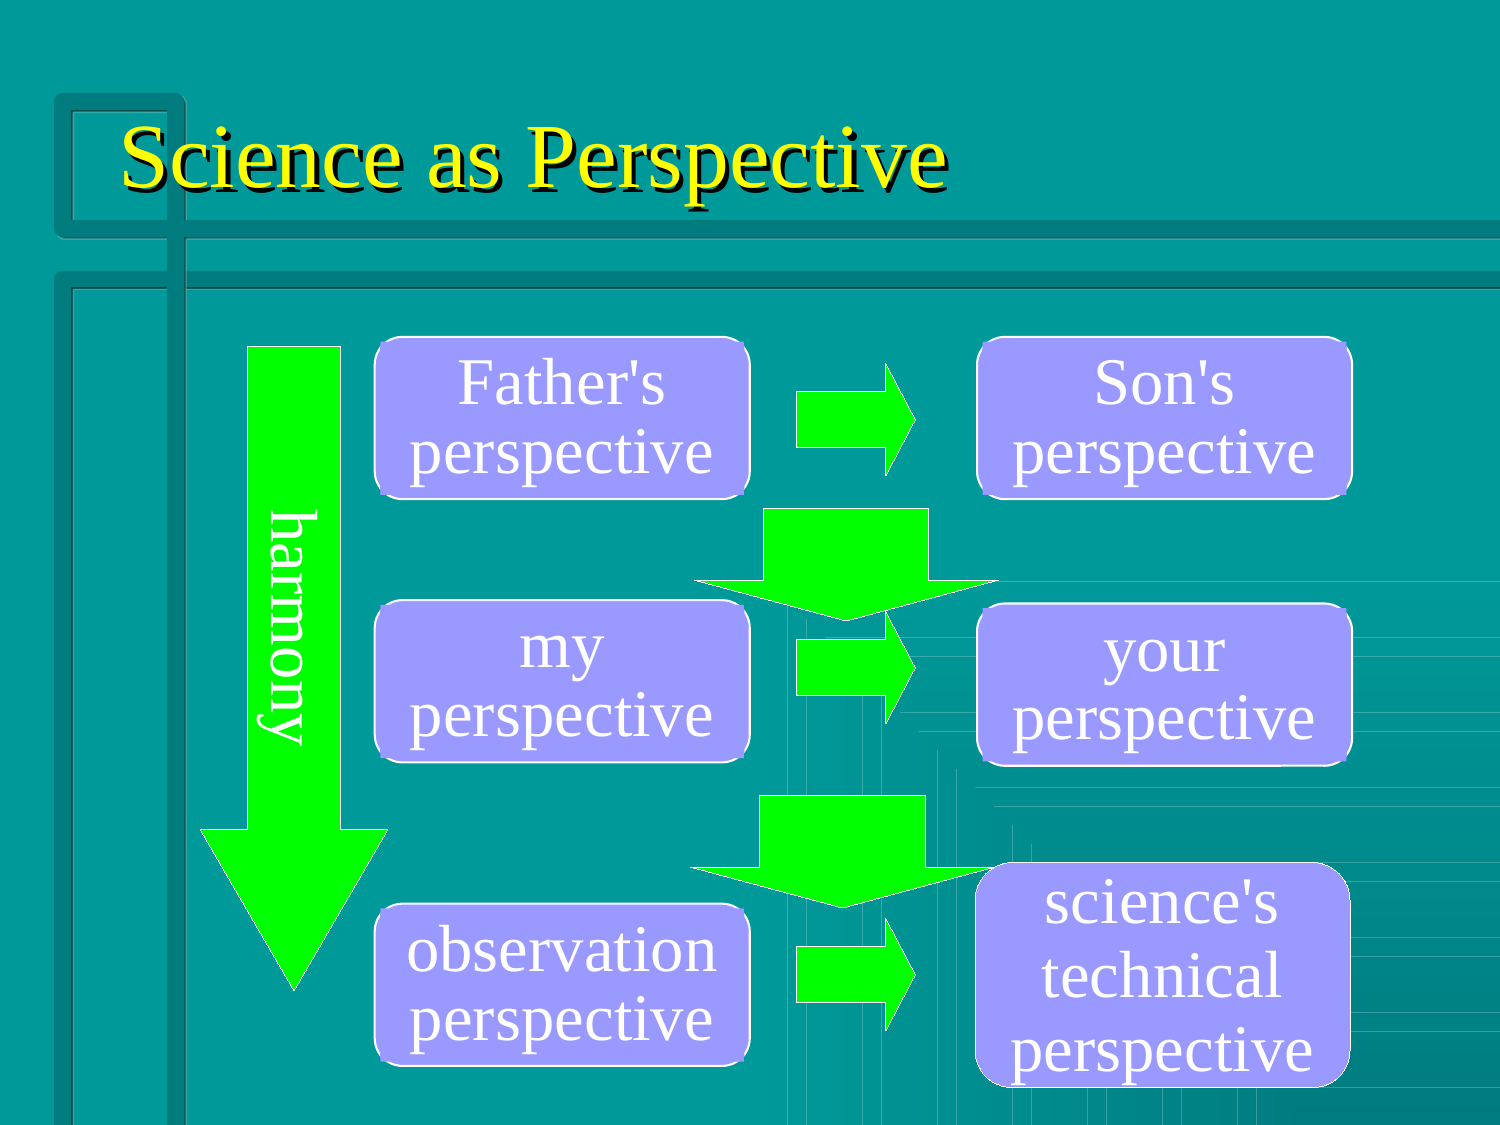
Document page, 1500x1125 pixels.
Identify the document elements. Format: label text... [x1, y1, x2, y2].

text_box [977, 348, 982, 488]
text_box [977, 615, 982, 754]
text_box [796, 363, 916, 476]
title Science as Perspective [118, 39, 1421, 275]
text_box [989, 603, 1340, 608]
text_box [374, 348, 380, 488]
text_box [744, 912, 750, 1057]
text_box harmony [200, 346, 388, 991]
text_box [694, 508, 999, 724]
text_box science's technical perspective [975, 862, 1351, 1088]
text_box Son's perspective [982, 341, 1347, 495]
text_box [387, 495, 737, 500]
text_box [796, 918, 916, 1031]
text_box [690, 795, 993, 908]
text_box [990, 336, 1339, 341]
text_box [387, 903, 737, 908]
text_box your perspective [982, 608, 1347, 762]
text_box Father's perspective [380, 341, 744, 495]
text_box [1347, 615, 1353, 755]
text_box [1347, 348, 1353, 488]
text_box [388, 600, 737, 604]
text_box [744, 346, 750, 491]
text_box [388, 1062, 737, 1066]
text_box [990, 762, 1339, 766]
text_box [990, 495, 1339, 500]
text_box [387, 336, 737, 341]
text_box [389, 759, 736, 763]
text_box [374, 915, 380, 1055]
text_box [744, 609, 750, 754]
text_box [374, 611, 380, 751]
text_box observation perspective [380, 908, 744, 1062]
text_box my perspective [380, 604, 744, 759]
